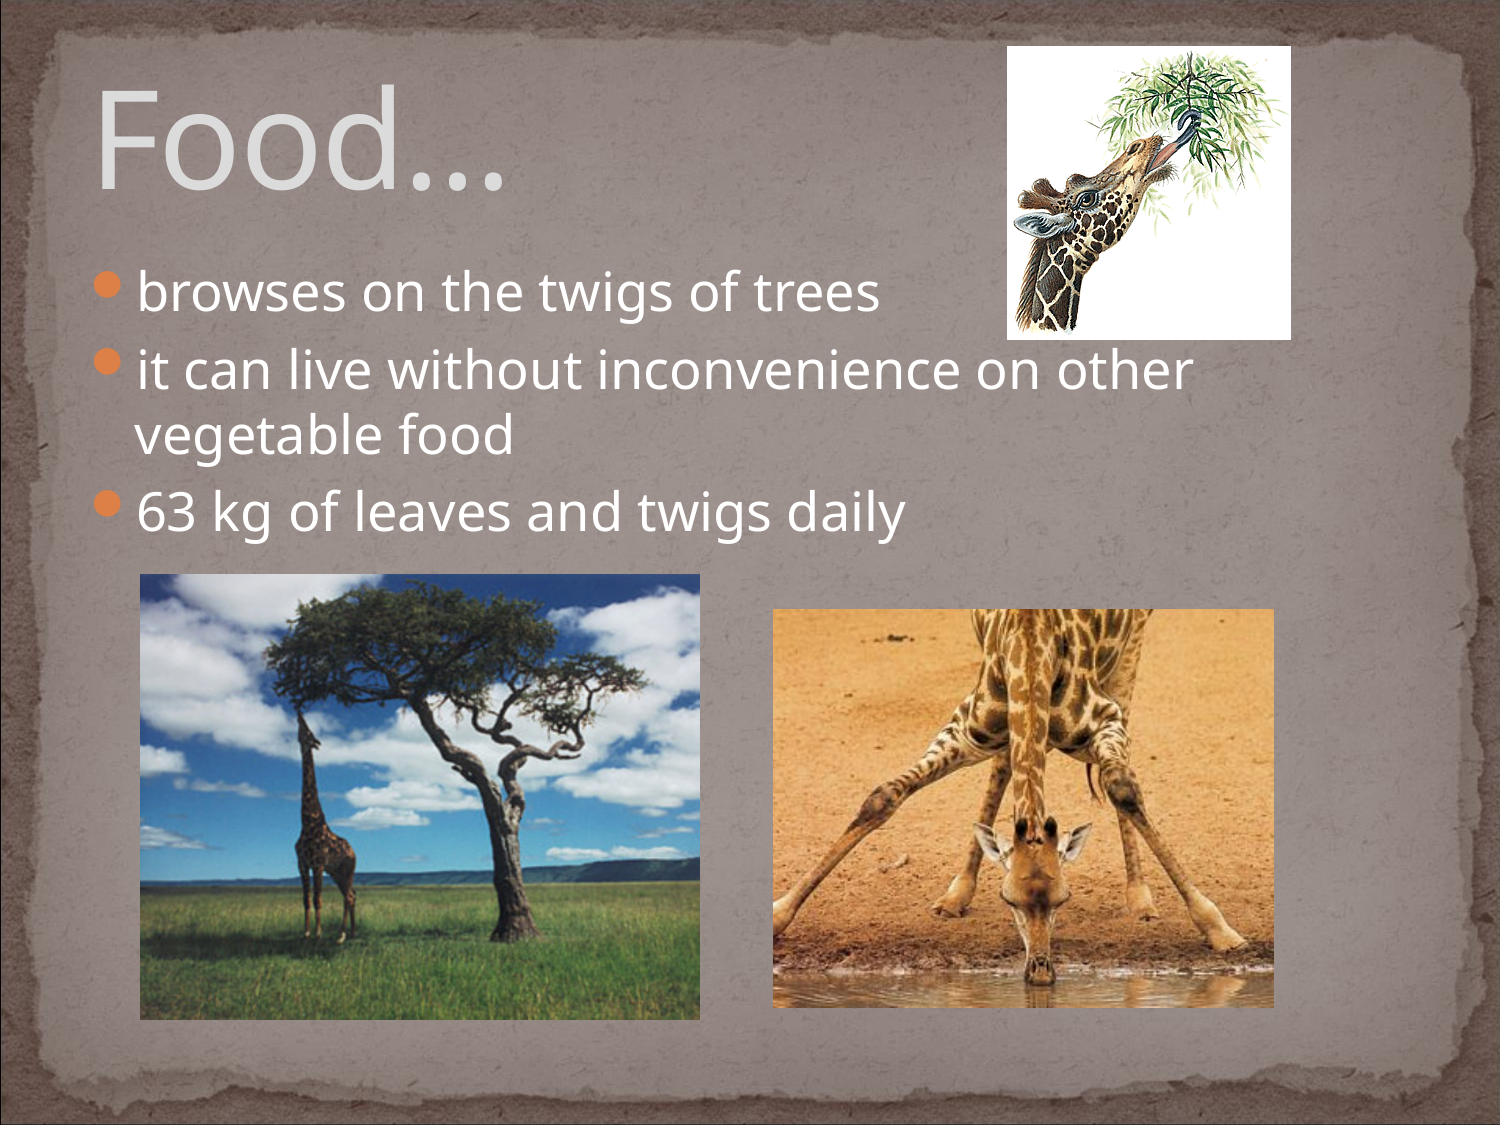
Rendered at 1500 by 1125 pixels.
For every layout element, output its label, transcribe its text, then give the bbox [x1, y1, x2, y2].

title Food… [75, 24, 1425, 225]
list browses on the twigs of trees it can live without inconvenience on other vegetable food 63 kg of leaves and twigs daily [75, 249, 1425, 575]
picture [0, 0, 1500, 1125]
